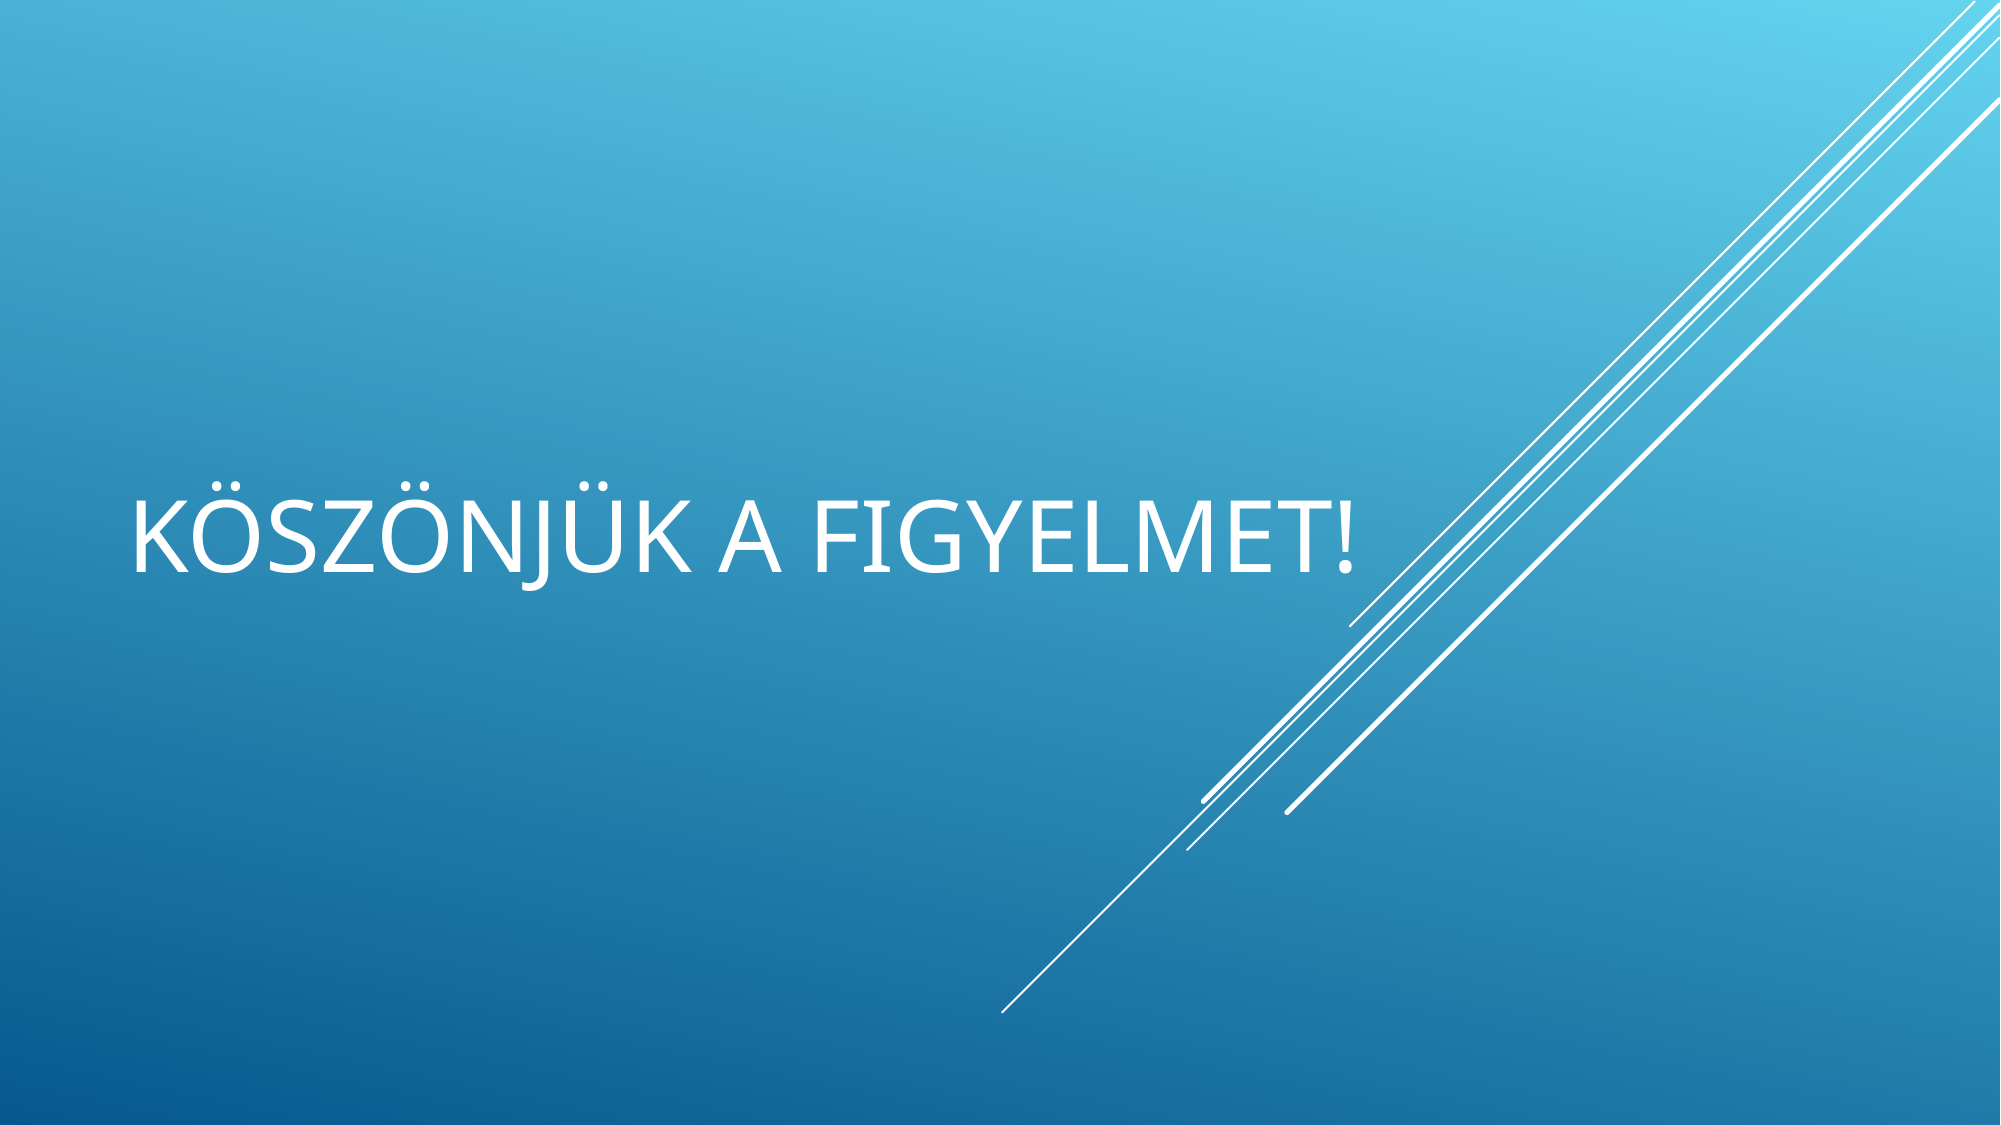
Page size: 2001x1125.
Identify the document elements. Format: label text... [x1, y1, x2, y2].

title Köszönjük a figyelmet! [112, 112, 1425, 601]
